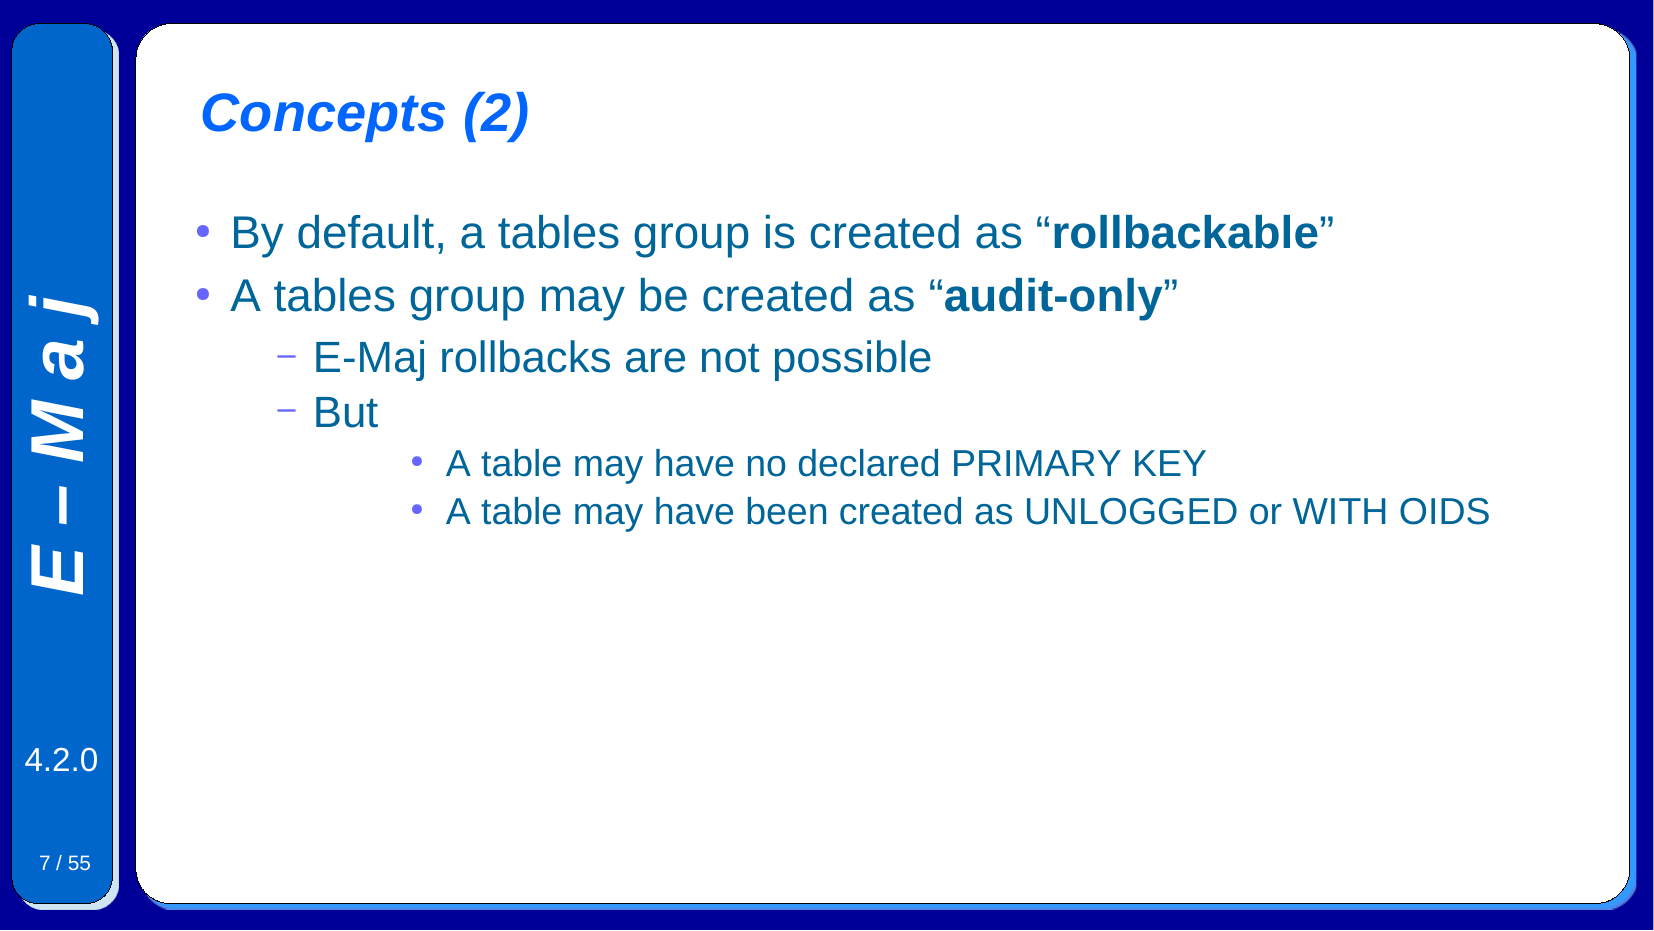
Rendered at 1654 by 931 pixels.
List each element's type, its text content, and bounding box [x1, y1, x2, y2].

list By default, a tables group is created as “rollbackable” A tables group may be created as “audit-only” E-Maj rollbacks are not possible But A table may have no declared PRIMARY KEY A table may have been created as UNLOGGED or WITH OIDS [177, 206, 1587, 827]
title Concepts (2) [200, 34, 1575, 191]
